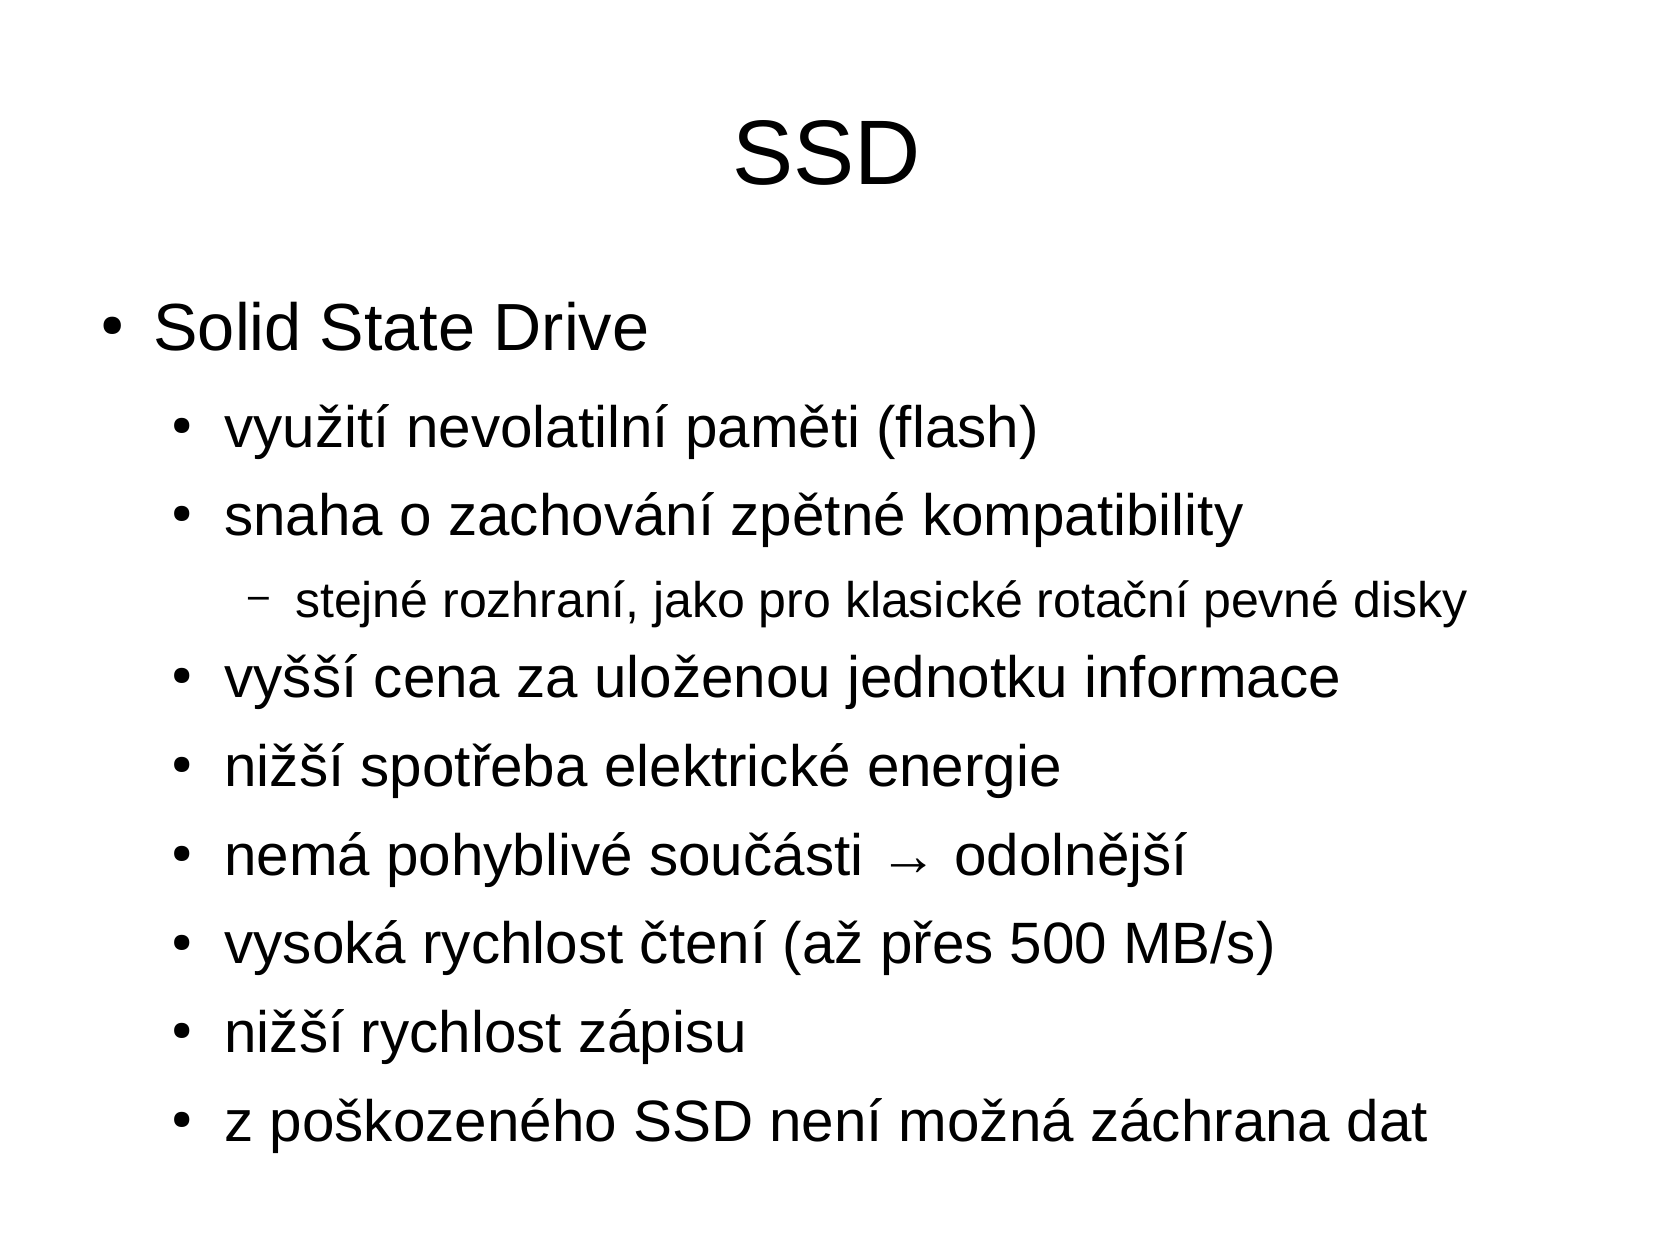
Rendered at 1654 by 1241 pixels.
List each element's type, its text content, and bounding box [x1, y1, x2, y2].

title SSD [82, 56, 1571, 250]
list Solid State Drive využití nevolatilní paměti (flash) snaha o zachování zpětné kompatibility stejné rozhraní, jako pro klasické rotační pevné disky vyšší cena za uloženou jednotku informace nižší spotřeba elektrické energie nemá pohyblivé součásti → odolnější vysoká rychlost čtení (až přes 500 MB/s) nižší rychlost zápisu z poškozeného SSD není možná záchrana dat [82, 290, 1571, 1154]
